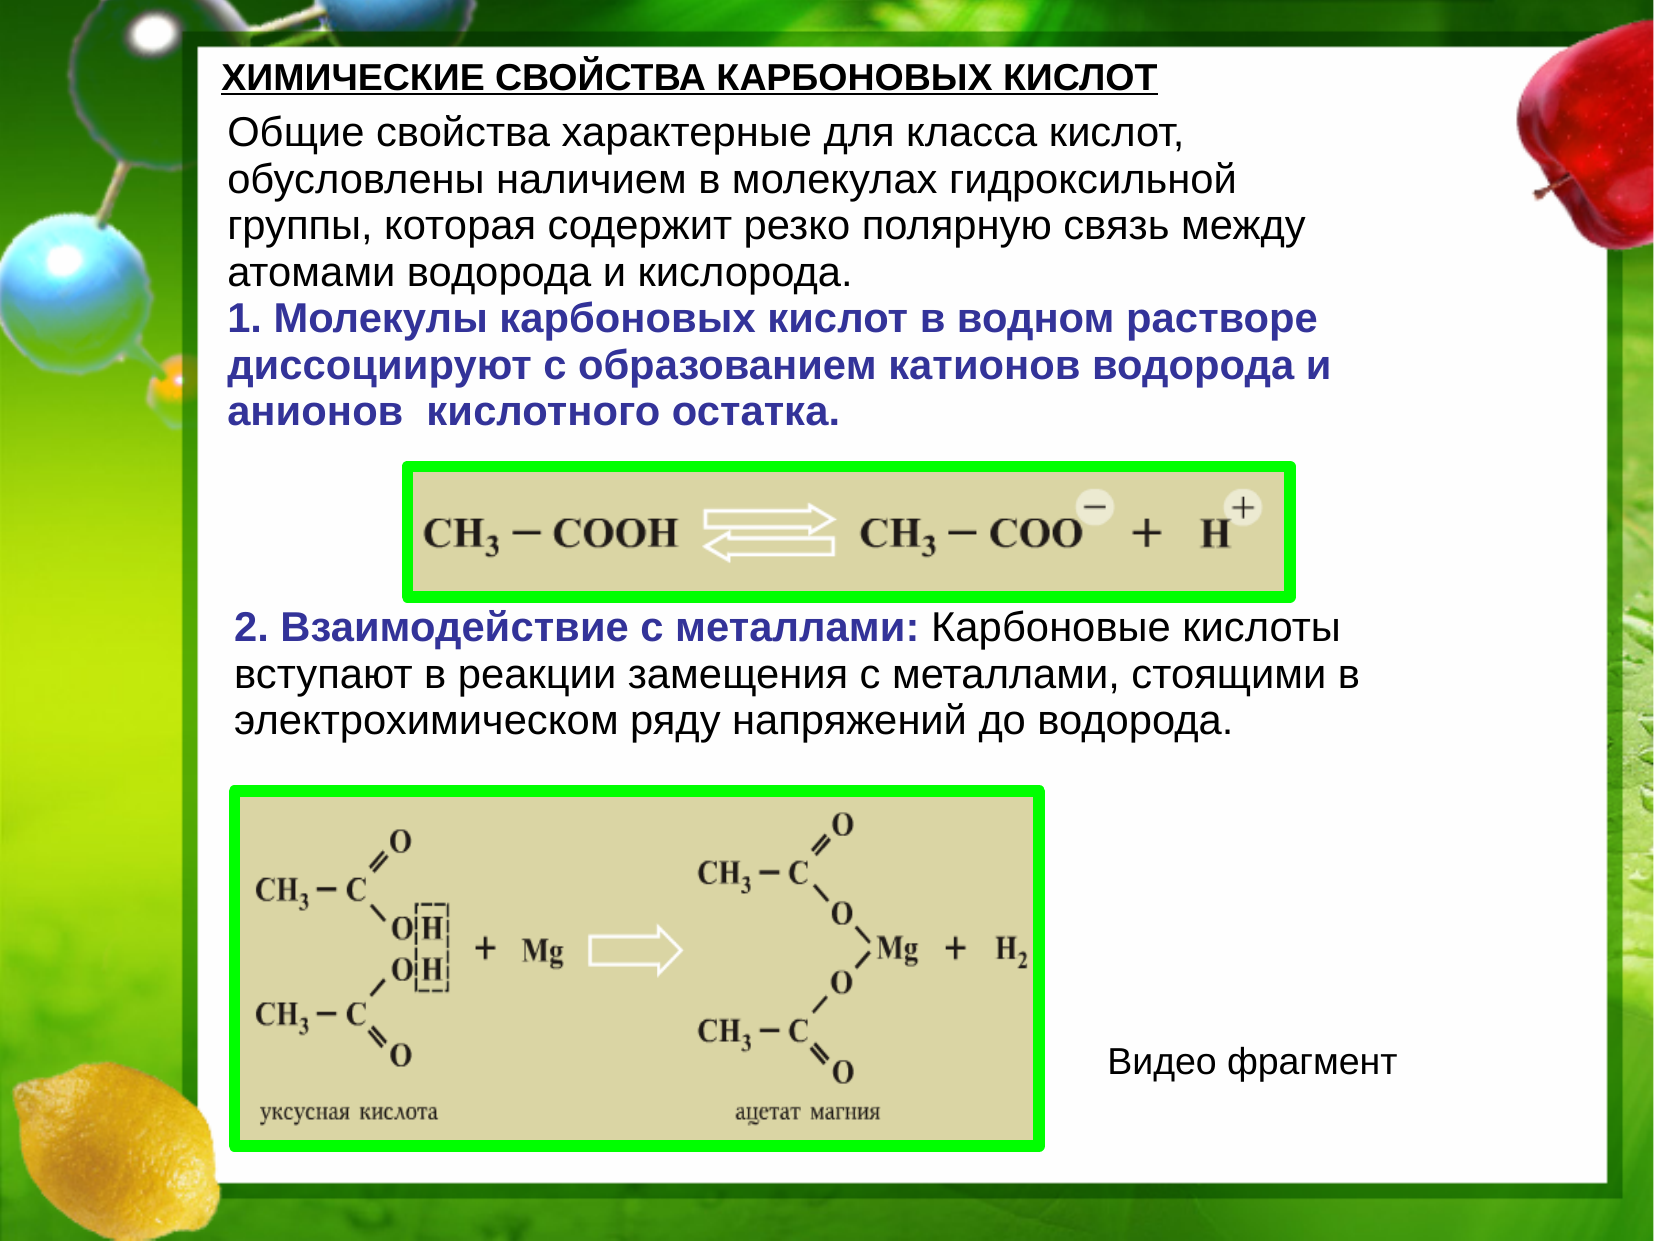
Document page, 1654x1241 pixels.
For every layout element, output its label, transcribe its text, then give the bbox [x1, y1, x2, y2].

text_box ХИМИЧЕСКИЕ СВОЙСТВА КАРБОНОВЫХ КИСЛОТ [206, 49, 1292, 108]
picture [413, 472, 1285, 591]
picture [0, 0, 1654, 1241]
text_box 2. Взаимодействие с металлами: Карбоновые кислоты вступают в реакции замещения с металлами, стоящими в электрохимическом ряду напряжений до водорода. [219, 596, 1654, 757]
text_box Видео фрагмент [1092, 1033, 1447, 1136]
text_box Общие свойства характерные для класса кислот, обусловлены наличием в молекулах гидроксильной группы, которая содержит резко полярную связь между атомами водорода и кислорода. 1. Молекулы карбоновых кислот в водном растворе диссоциируют с образованием катионов водорода и анионов кислотного остатка. [212, 101, 1654, 457]
